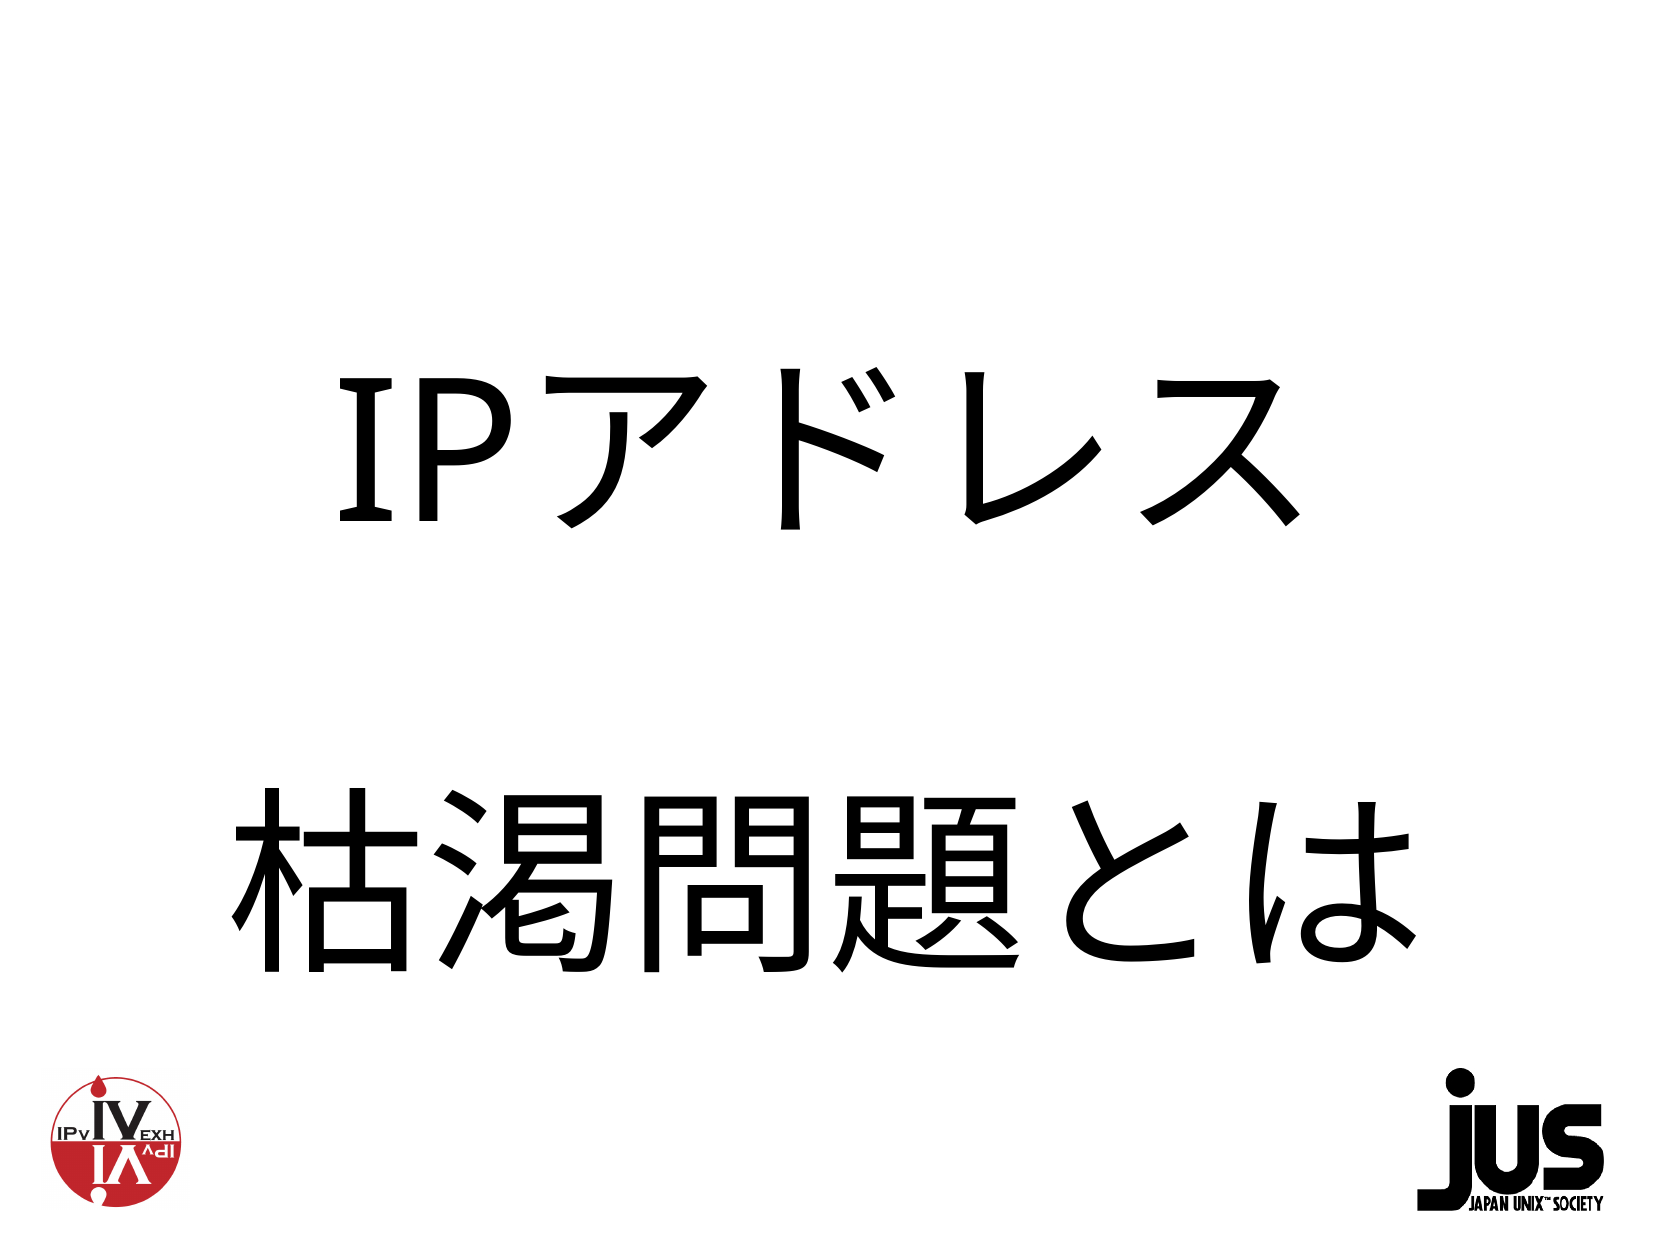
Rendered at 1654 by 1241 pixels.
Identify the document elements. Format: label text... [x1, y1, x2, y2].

subtitle IPアドレス 枯渇問題とは [82, 56, 1571, 1102]
picture [1417, 1068, 1604, 1211]
picture [41, 1068, 190, 1210]
